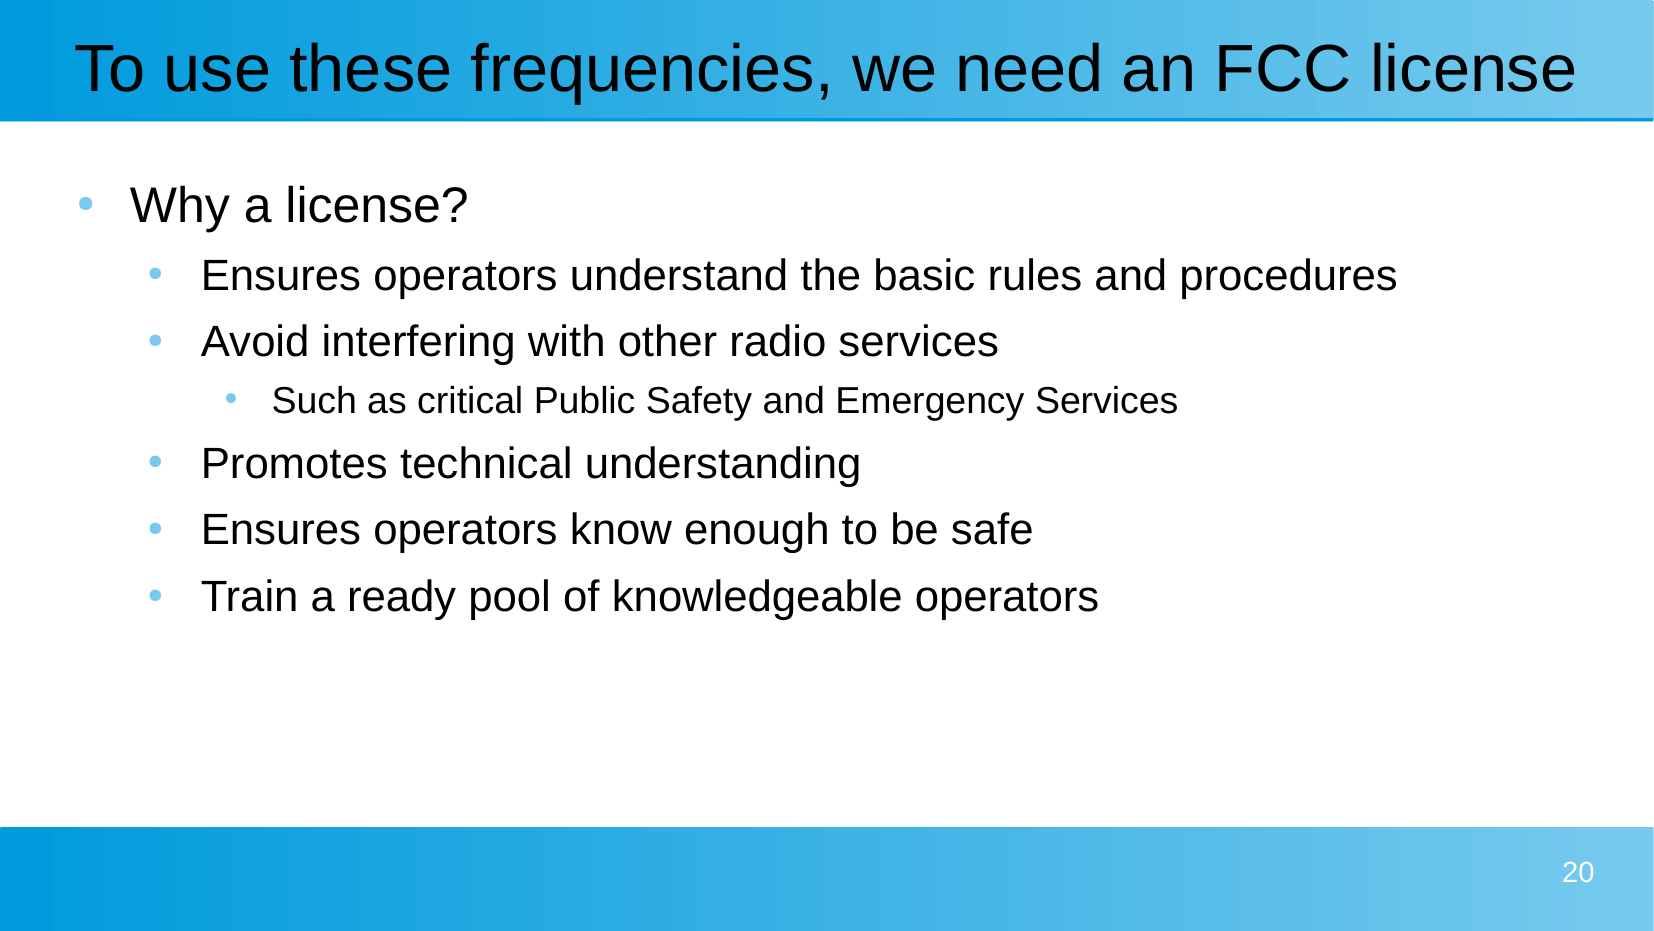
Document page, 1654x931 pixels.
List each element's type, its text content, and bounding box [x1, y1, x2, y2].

title To use these frequencies, we need an FCC license [59, 29, 1595, 108]
list Why a license? Ensures operators understand the basic rules and procedures Avoid interfering with other radio services Such as critical Public Safety and Emergency Services Promotes technical understanding Ensures operators know enough to be safe Train a ready pool of knowledgeable operators [59, 177, 1595, 768]
